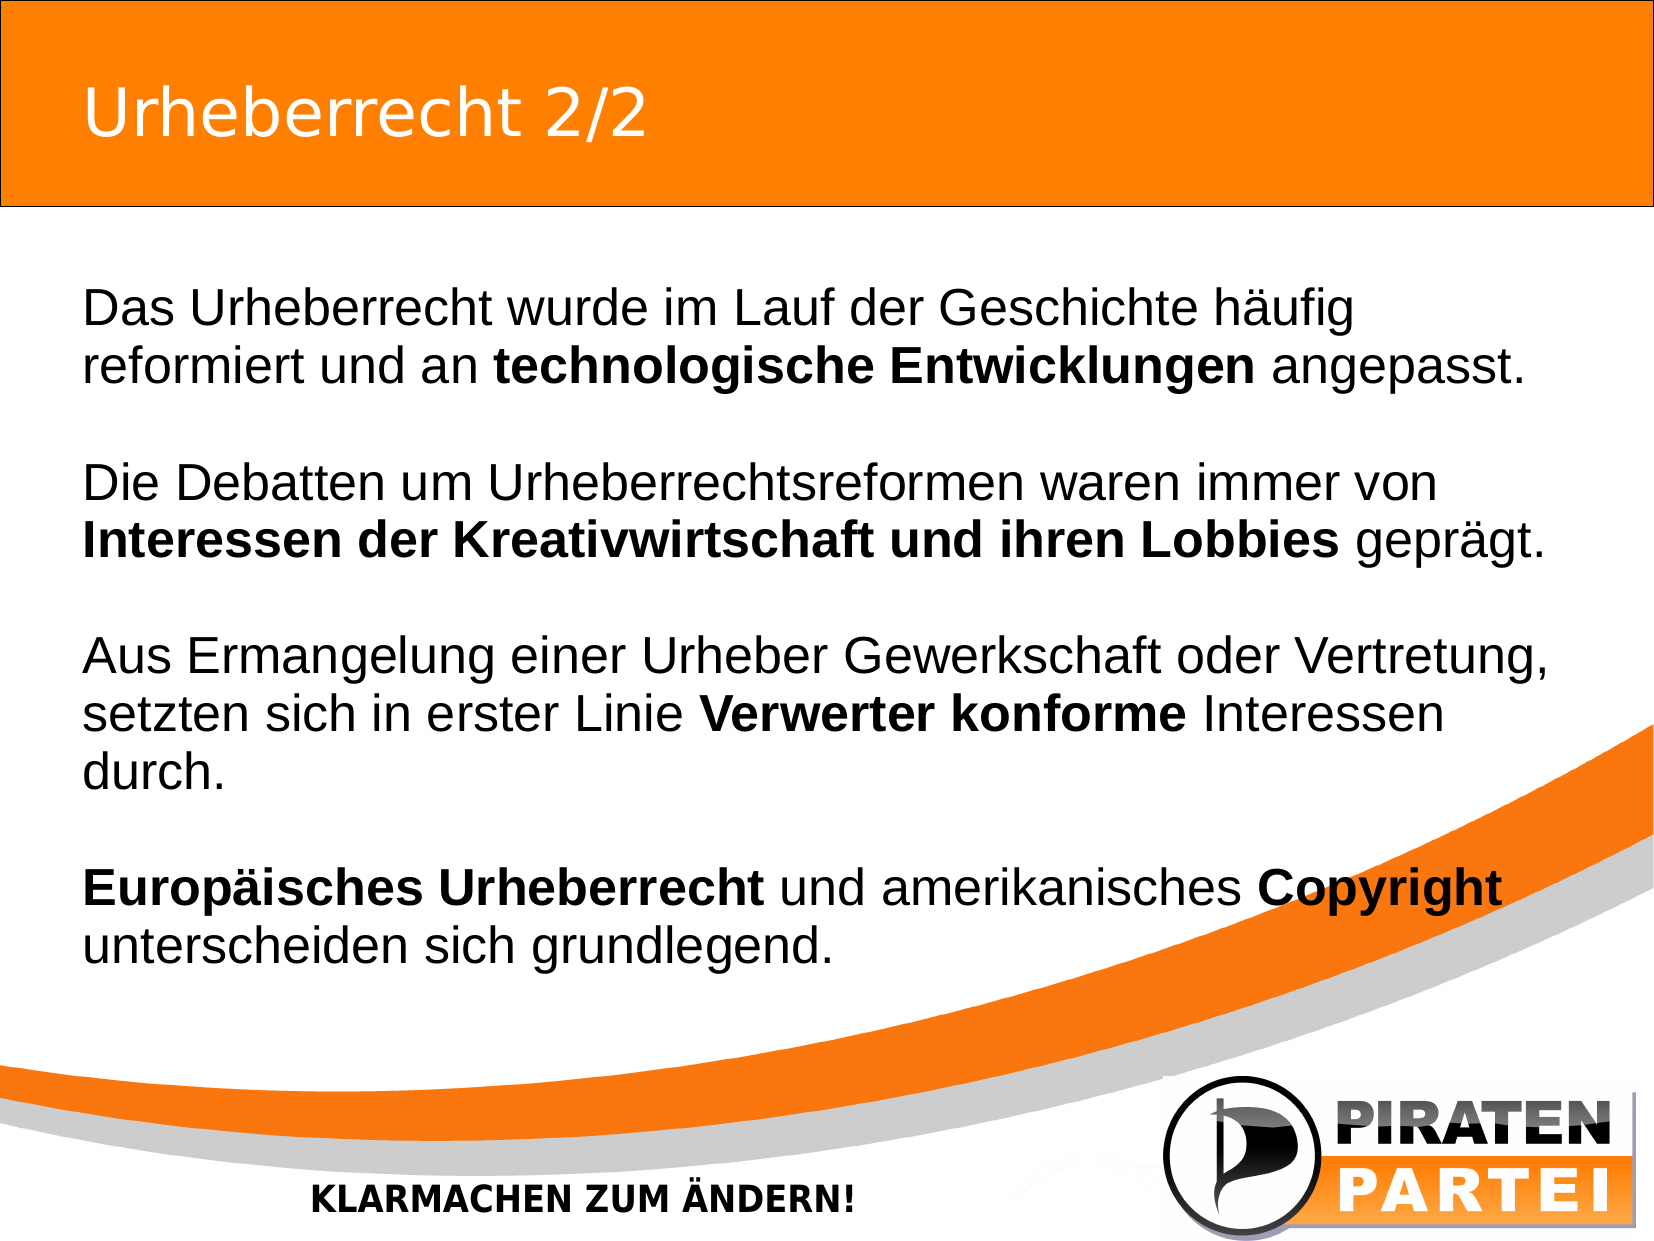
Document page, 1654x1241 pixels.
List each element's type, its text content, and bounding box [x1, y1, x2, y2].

picture [745, 1190, 756, 1199]
picture [0, 699, 1654, 1241]
subtitle Das Urheberrecht wurde im Lauf der Geschichte häufig reformiert und an technologische Entwicklungen angepasst. Die Debatten um Urheberrechtsreformen waren immer von Interessen der Kreativwirtschaft und ihren Lobbies geprägt. Aus Ermangelung einer Urheber Gewerkschaft oder Vertretung, setzten sich in erster Linie Verwerter konforme Interessen durch. Europäisches Urheberrecht und amerikanisches Copyright unterscheiden sich grundlegend. [82, 104, 1571, 975]
picture [796, 1190, 803, 1197]
title Urheberrecht 2/2 [82, 56, 1571, 104]
picture [392, 1190, 399, 1197]
